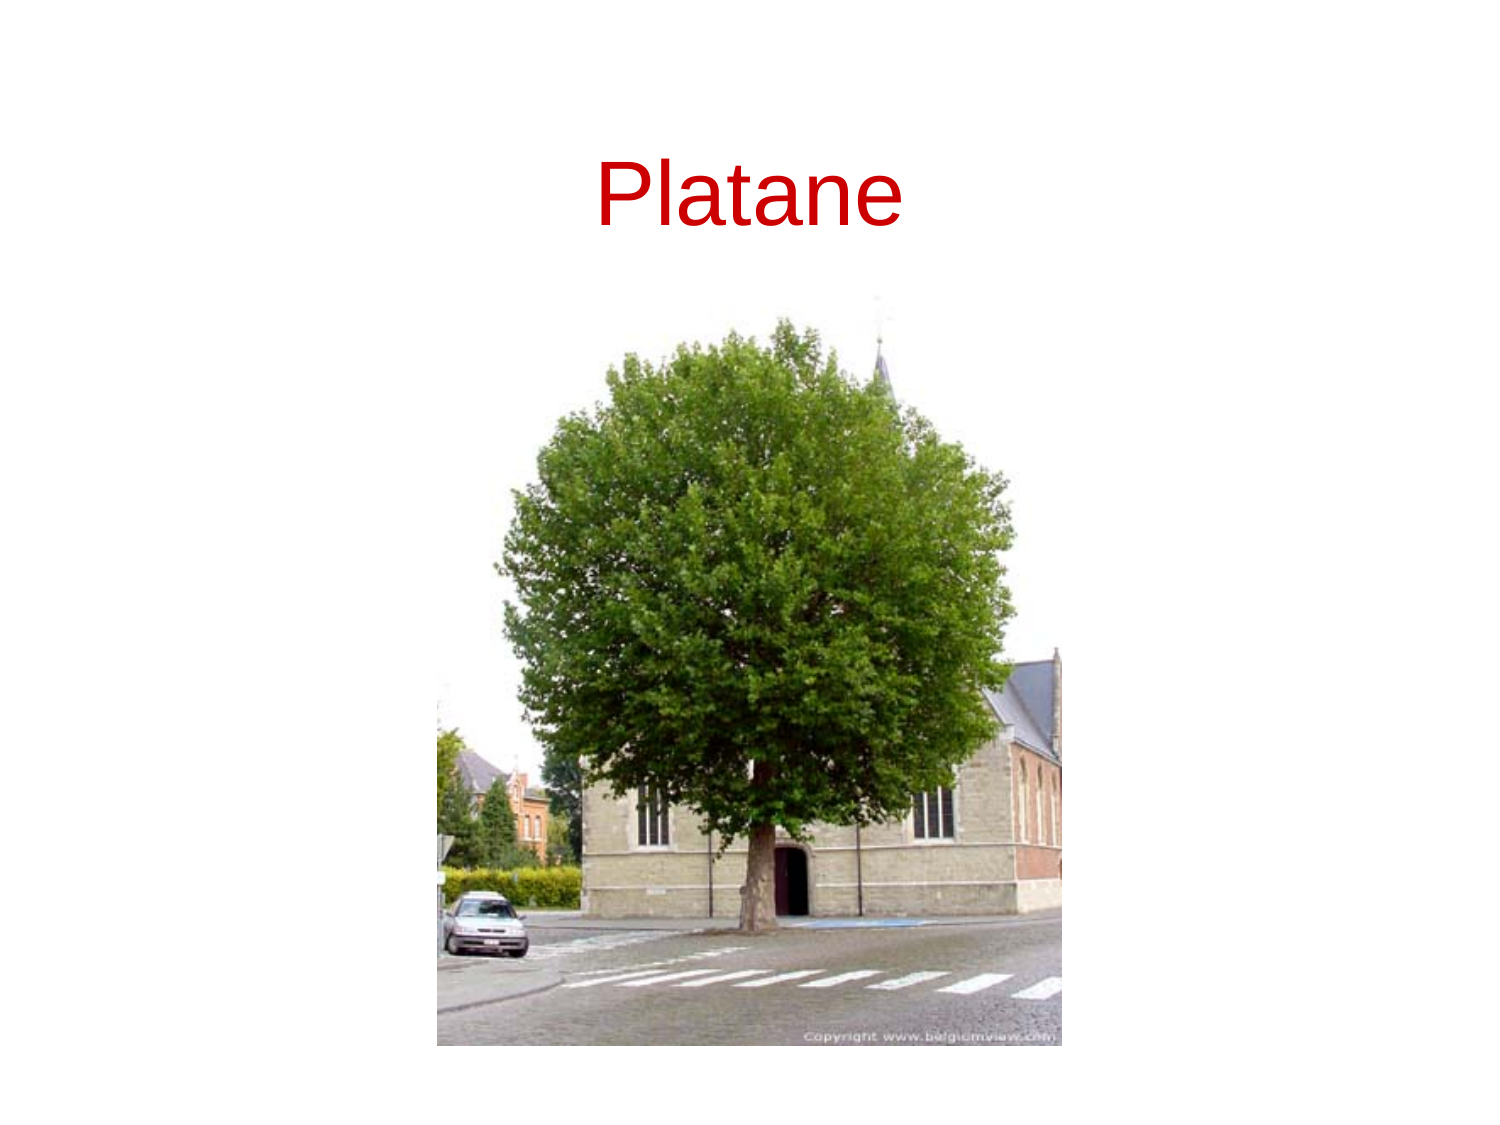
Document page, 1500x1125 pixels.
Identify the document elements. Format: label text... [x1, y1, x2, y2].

picture [437, 288, 1062, 1046]
title Platane [112, 99, 1388, 288]
